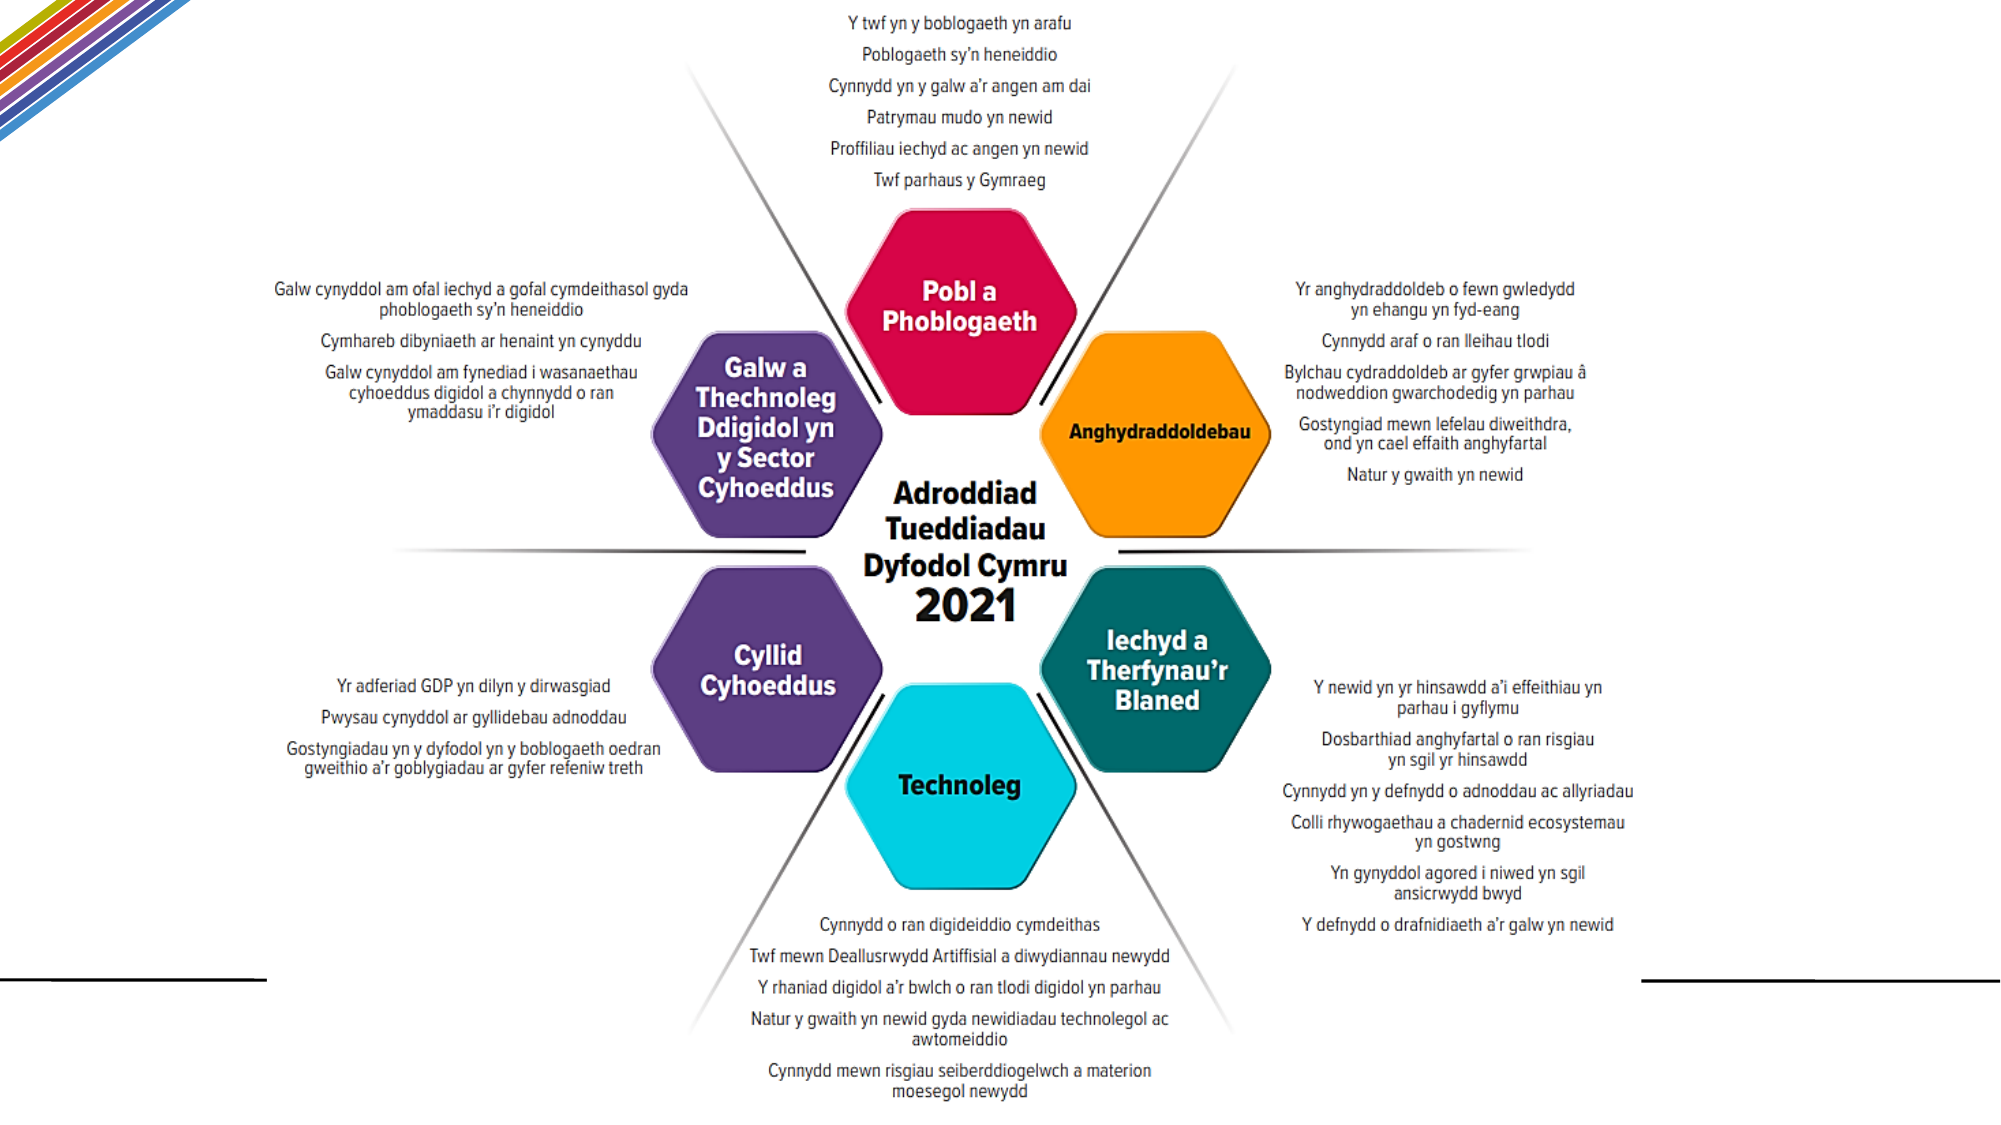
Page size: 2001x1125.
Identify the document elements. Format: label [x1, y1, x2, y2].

picture [266, 0, 1642, 1111]
